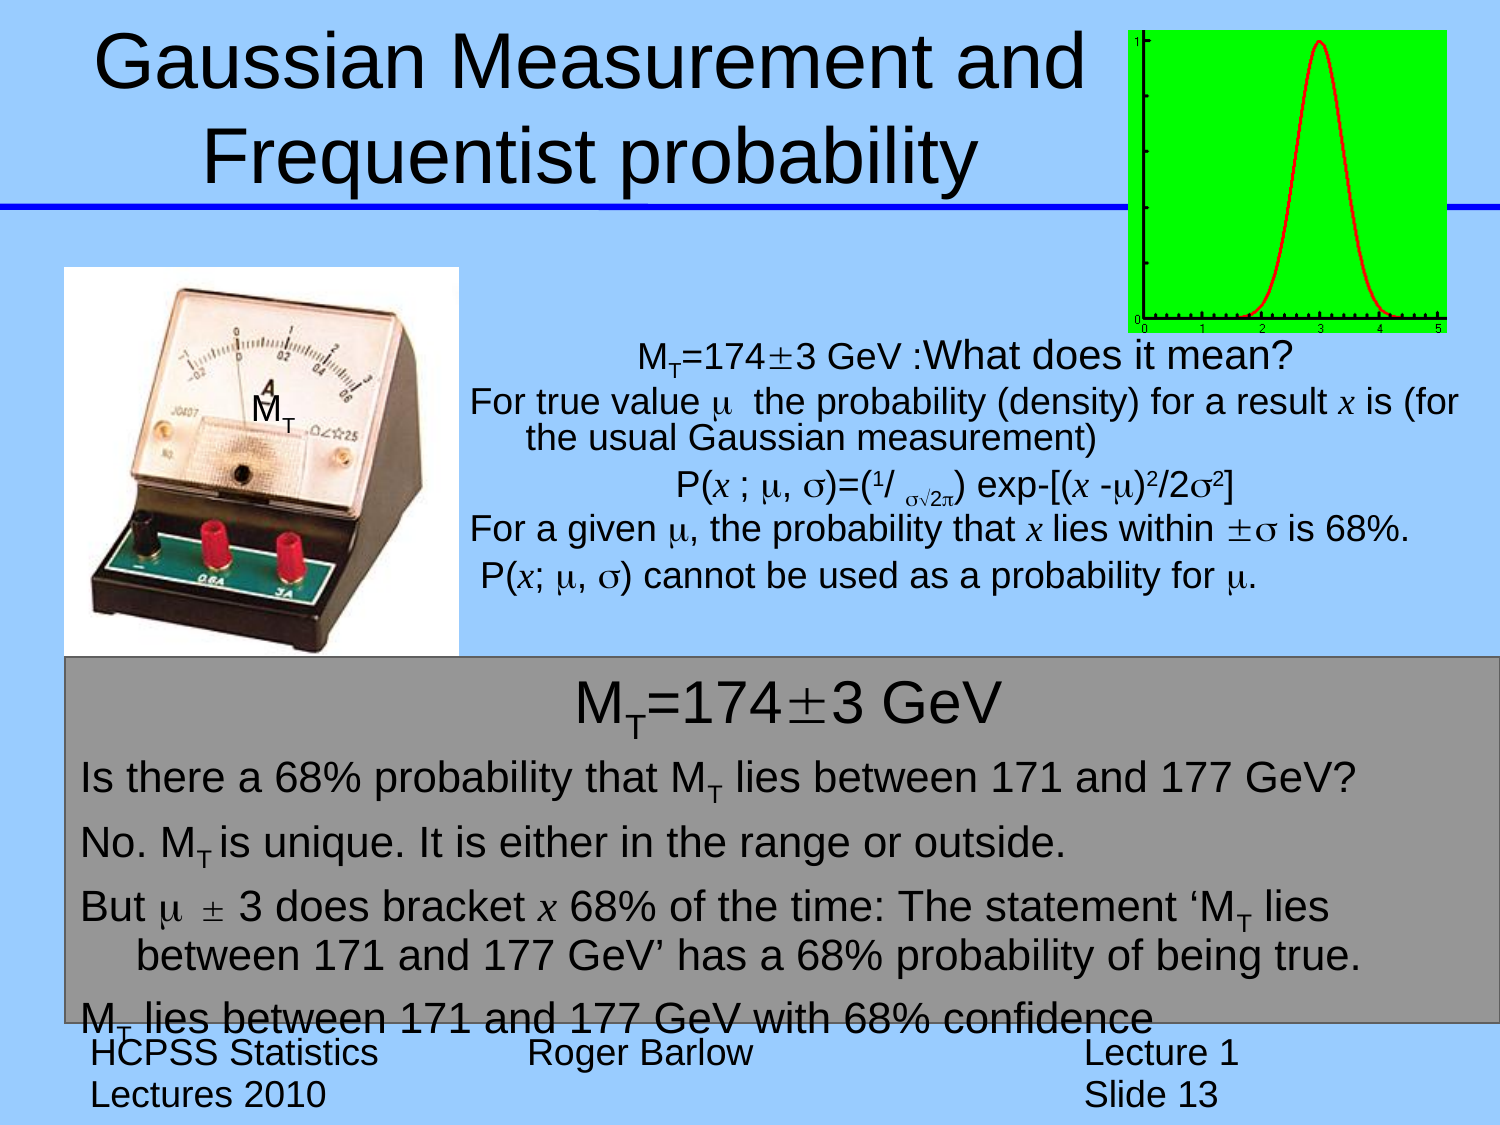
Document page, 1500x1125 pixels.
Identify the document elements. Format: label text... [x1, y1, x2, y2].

text_box MT [236, 373, 325, 443]
picture [64, 267, 459, 657]
text_box MT=1743 GeV Is there a 68% probability that MT lies between 171 and 177 GeV? No. MT is unique. It is either in the range or outside. But  3 does bracket x 68% of the time: The statement ‘MT lies between 171 and 177 GeV’ has a 68% probability of being true. MT lies between 171 and 177 GeV with 68% confidence [64, 657, 1500, 1024]
picture [1128, 30, 1447, 333]
title Gaussian Measurement and Frequentist probability [59, 1, 1123, 207]
text_box MT=1743 GeV :What does it mean? For true value  the probability (density) for a result x is (for the usual Gaussian measurement) P(x ; , )=(1/ 2) exp-[(x -)2/22] For a given , the probability that x lies within  is 68%. P(x; , ) cannot be used as a probability for . [459, 326, 1477, 657]
